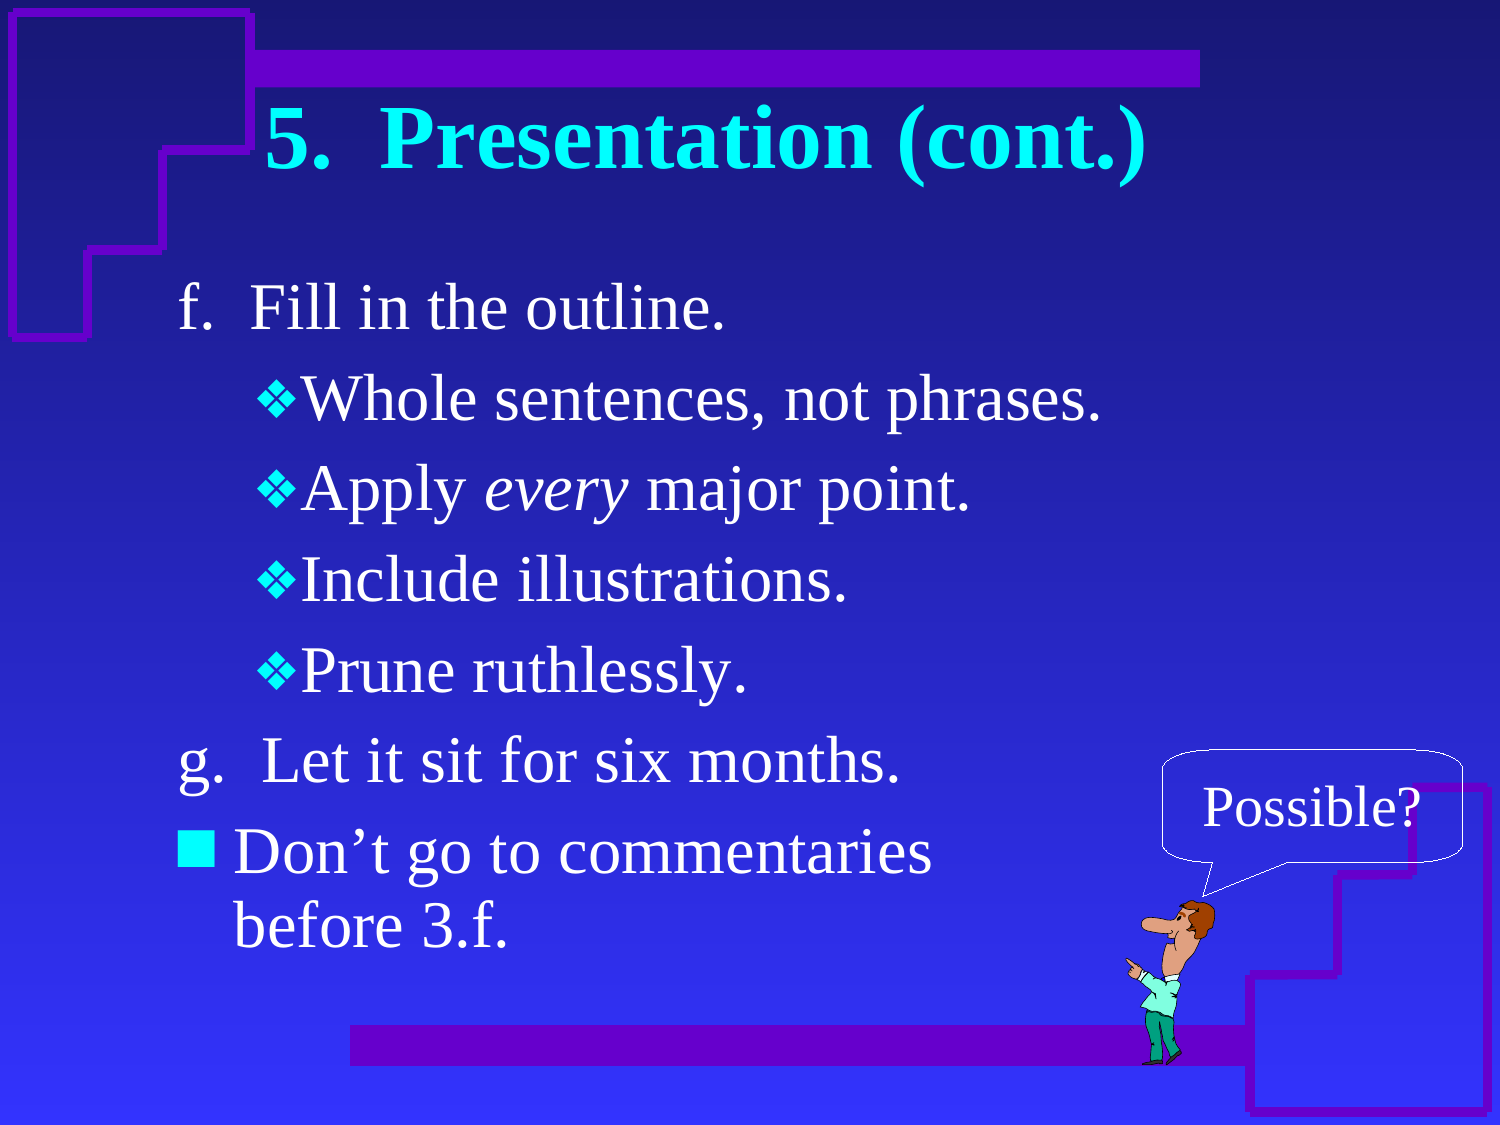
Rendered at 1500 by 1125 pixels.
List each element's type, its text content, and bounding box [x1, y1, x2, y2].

list f. Fill in the outline. Whole sentences, not phrases. Apply every major point. Include illustrations. Prune ruthlessly. g. Let it sit for six months. Don’t go to commentaries before 3.f. [162, 262, 1450, 988]
text_box Possible? [1162, 749, 1463, 897]
chart [1125, 900, 1216, 1066]
title 5. Presentation (cont.) [249, 74, 1450, 201]
